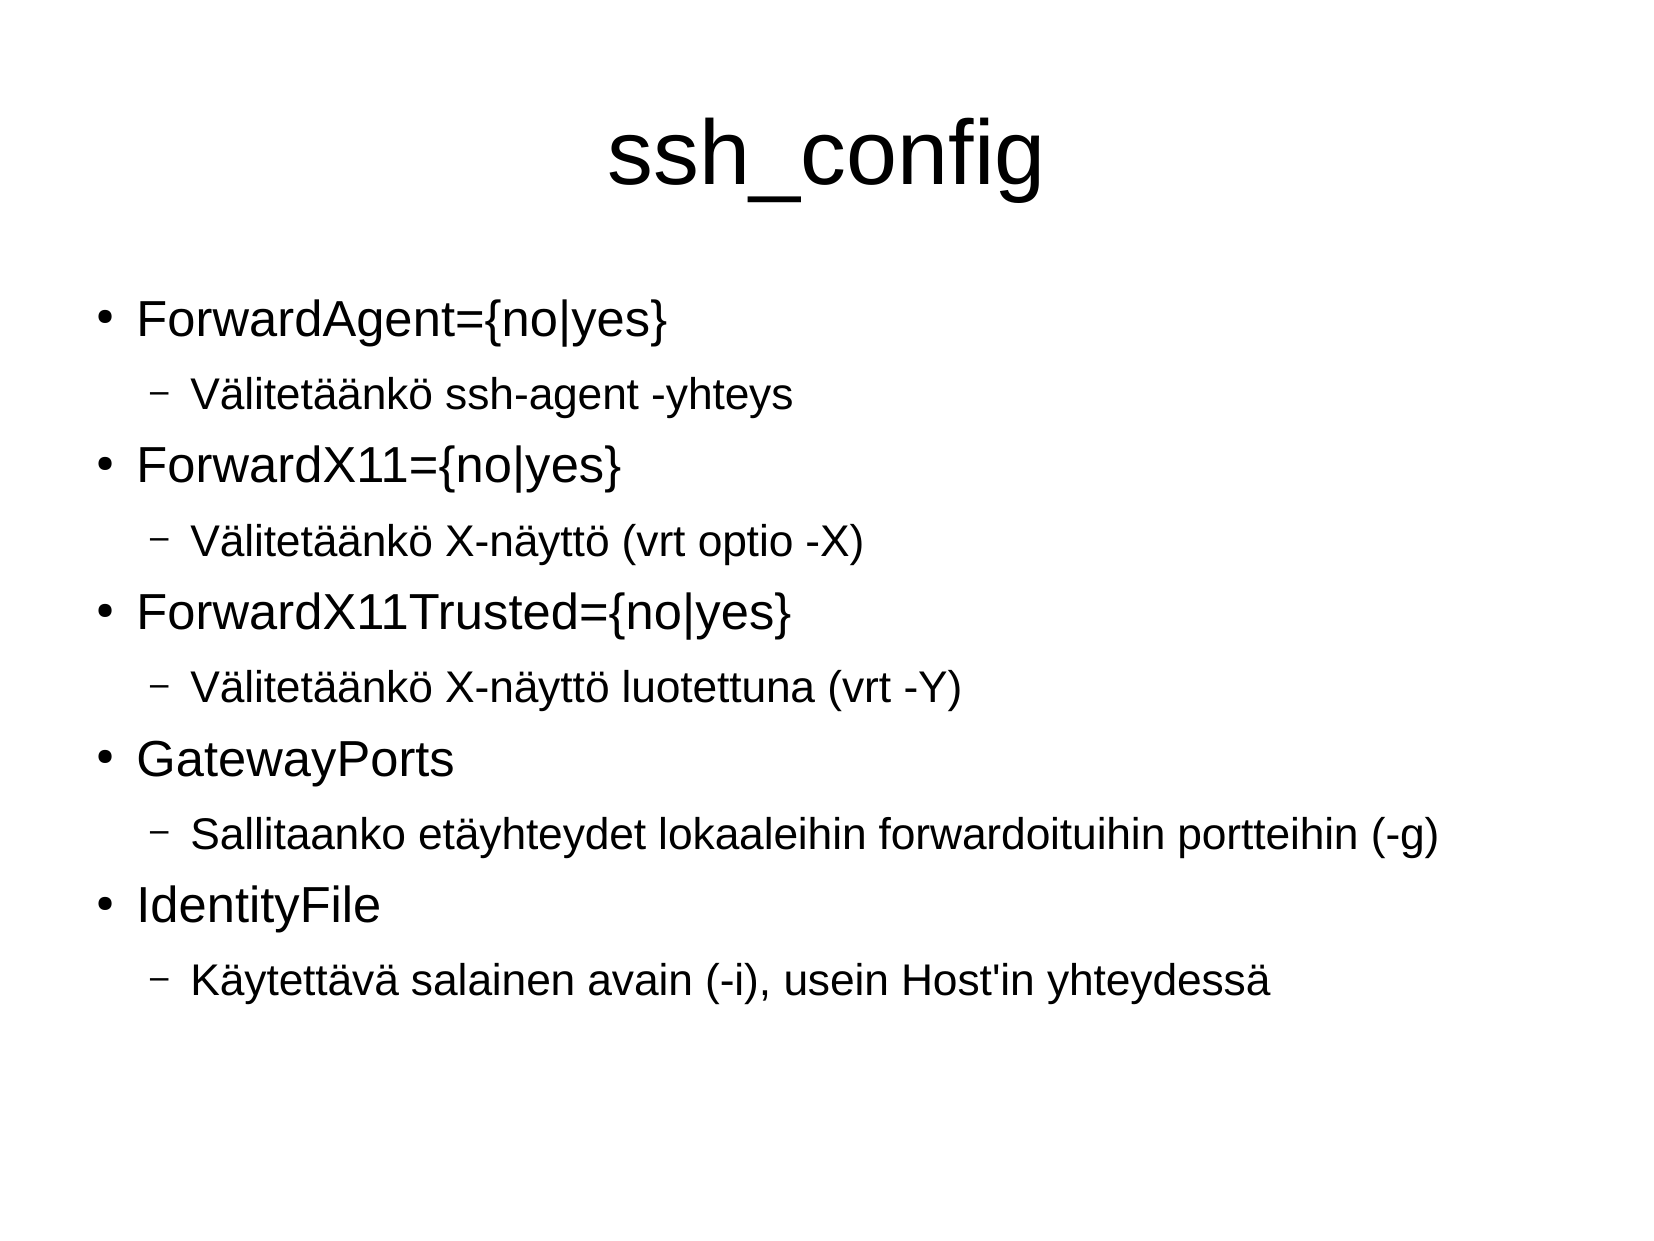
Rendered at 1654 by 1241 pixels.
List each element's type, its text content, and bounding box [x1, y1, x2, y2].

list ForwardAgent={no|yes} Välitetäänkö ssh-agent -yhteys ForwardX11={no|yes} Välitetäänkö X-näyttö (vrt optio -X) ForwardX11Trusted={no|yes} Välitetäänkö X-näyttö luotettuna (vrt -Y) GatewayPorts Sallitaanko etäyhteydet lokaaleihin forwardoituihin portteihin (-g) IdentityFile Käytettävä salainen avain (-i), usein Host'in yhteydessä [82, 290, 1571, 1010]
title ssh_config [82, 49, 1571, 257]
